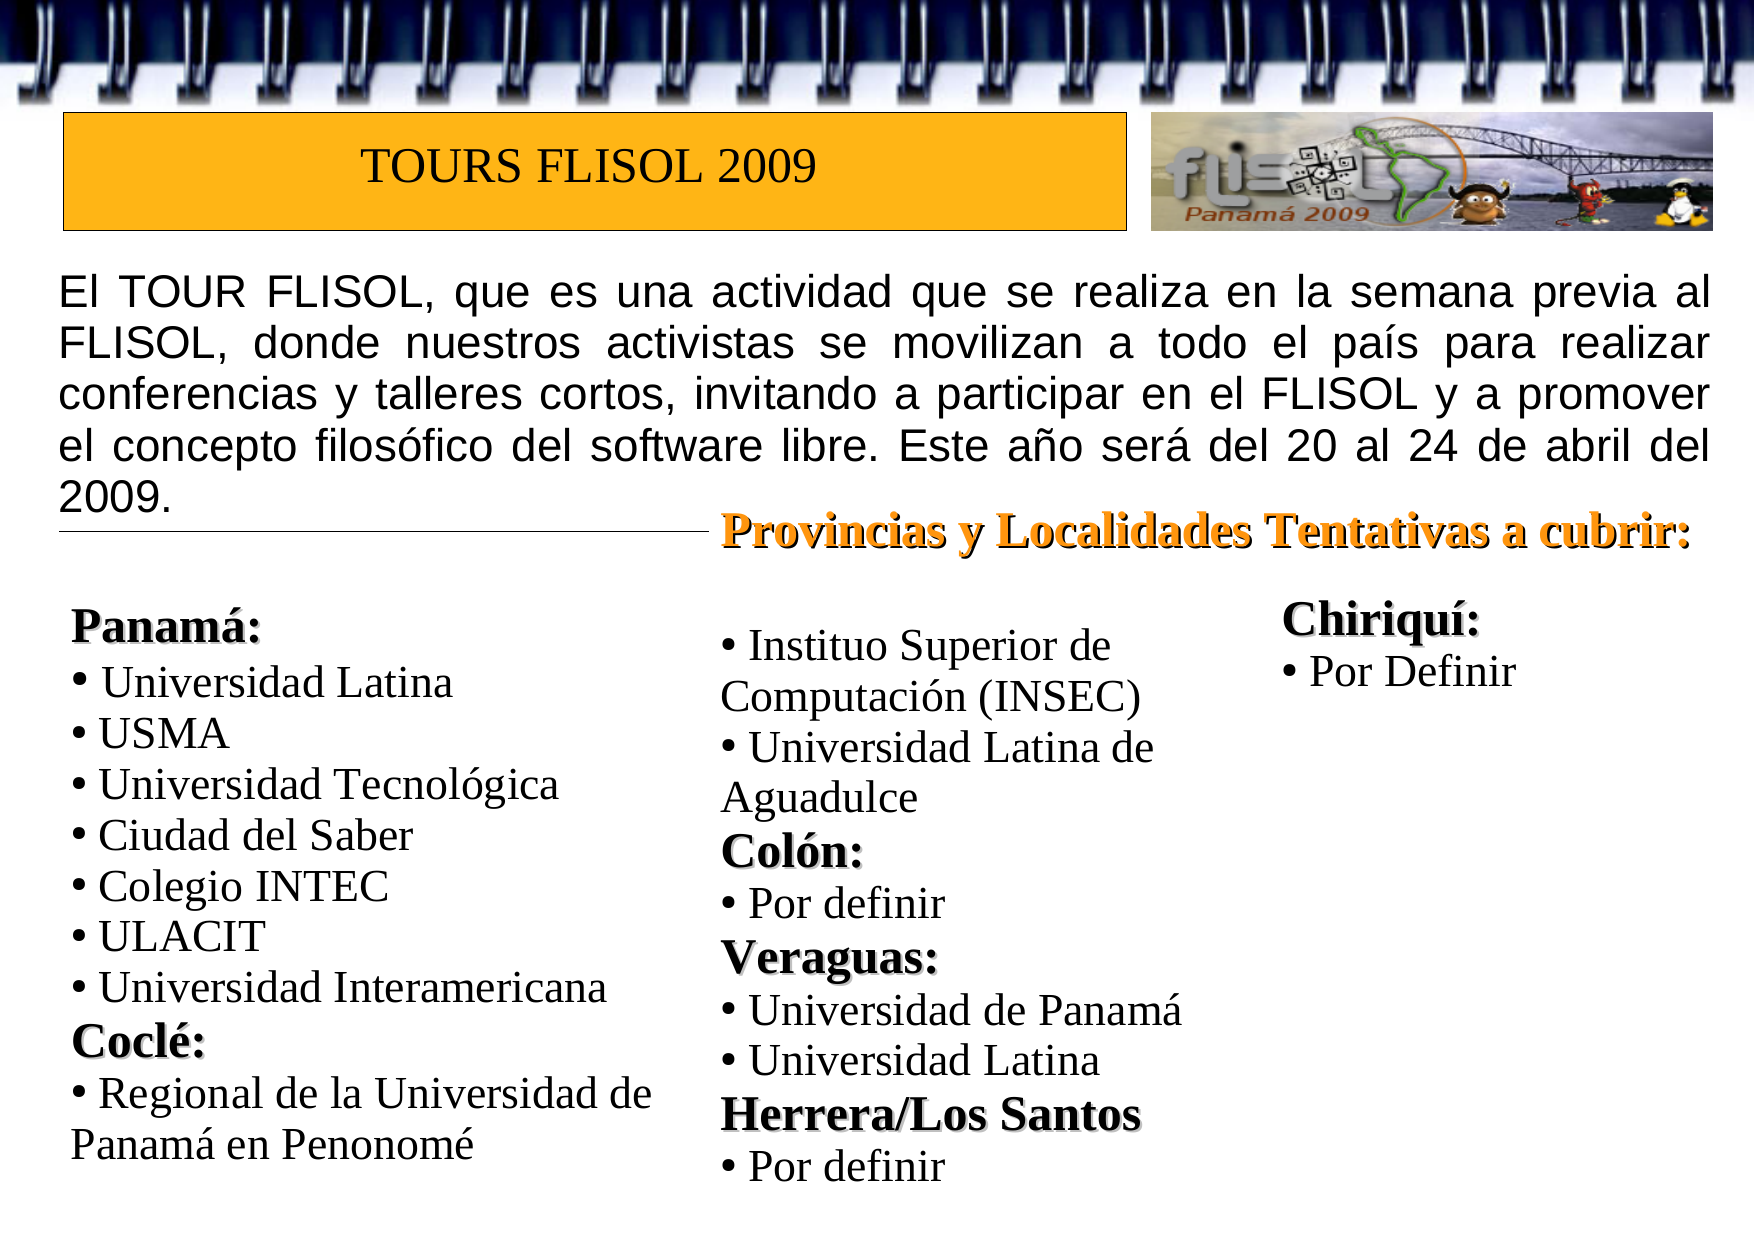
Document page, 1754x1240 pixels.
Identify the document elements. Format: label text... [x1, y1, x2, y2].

text_box TOURS FLISOL 2009 [63, 112, 1127, 231]
text_box Provincias y Localidades Tentativas a cubrir: [708, 501, 1713, 570]
text_box Panamá: Universidad Latina USMA Universidad Tecnológica Ciudad del Saber Colegio INTEC ULACIT Universidad Interamericana Coclé: Regional de la Universidad de Panamá en Penonomé [59, 597, 680, 1182]
text_box Chiriquí: Por Definir [1269, 590, 1713, 709]
text_box Instituo Superior de Computación (INSEC) Universidad Latina de Aguadulce Colón: Por definir Veraguas: Universidad de Panamá Universidad Latina Herrera/Los Santos Por definir [708, 620, 1211, 1211]
list El TOUR FLISOL, que es una actividad que se realiza en la semana previa al FLISOL, donde nuestros activistas se movilizan a todo el país para realizar conferencias y talleres cortos, invitando a participar en el FLISOL y a promover el concepto filosófico del software libre. Este año será del 20 al 24 de abril del 2009. [59, 265, 1713, 531]
picture [0, 0, 1754, 231]
